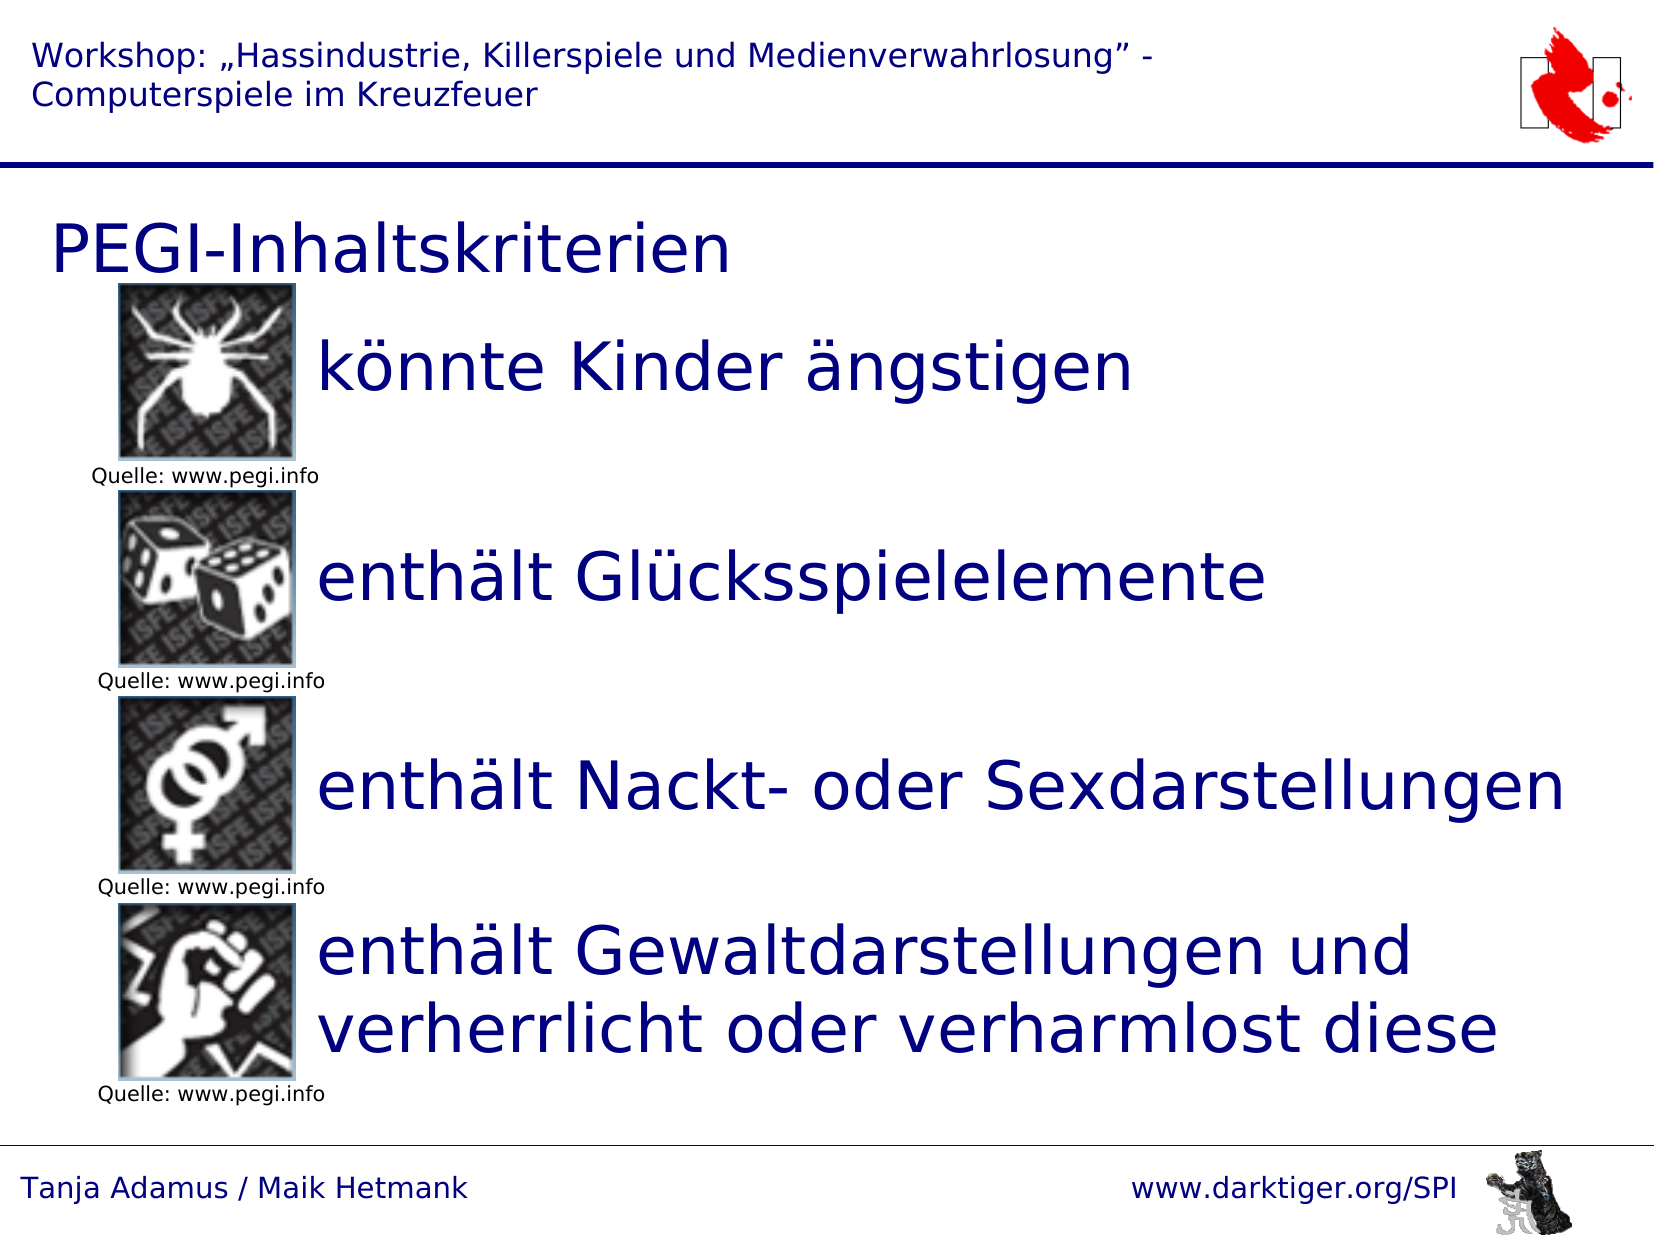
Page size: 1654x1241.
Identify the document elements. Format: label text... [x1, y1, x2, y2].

picture [118, 696, 296, 868]
text_box könnte Kinder ängstigen [301, 320, 1595, 414]
text_box enthält Nackt- oder Sexdarstellungen [301, 740, 1595, 833]
text_box PEGI-Inhaltskriterien [35, 202, 1565, 296]
picture [1486, 1150, 1572, 1235]
picture [118, 283, 296, 461]
text_box Quelle: www.pegi.info [82, 661, 341, 701]
picture [118, 490, 296, 661]
text_box Workshop: „Hassindustrie, Killerspiele und Medienverwahrlosung” - Computerspiele im Kreuzfeuer [16, 29, 1418, 178]
text_box Quelle: www.pegi.info [76, 456, 335, 497]
text_box enthält Gewaltdarstellungen und verherrlicht oder verharmlost diese [301, 905, 1595, 1076]
picture [118, 903, 296, 1074]
text_box enthält Glücksspielelemente [301, 531, 1595, 625]
text_box Quelle: www.pegi.info [82, 1074, 341, 1114]
picture [1503, 16, 1632, 148]
text_box Quelle: www.pegi.info [82, 868, 341, 908]
